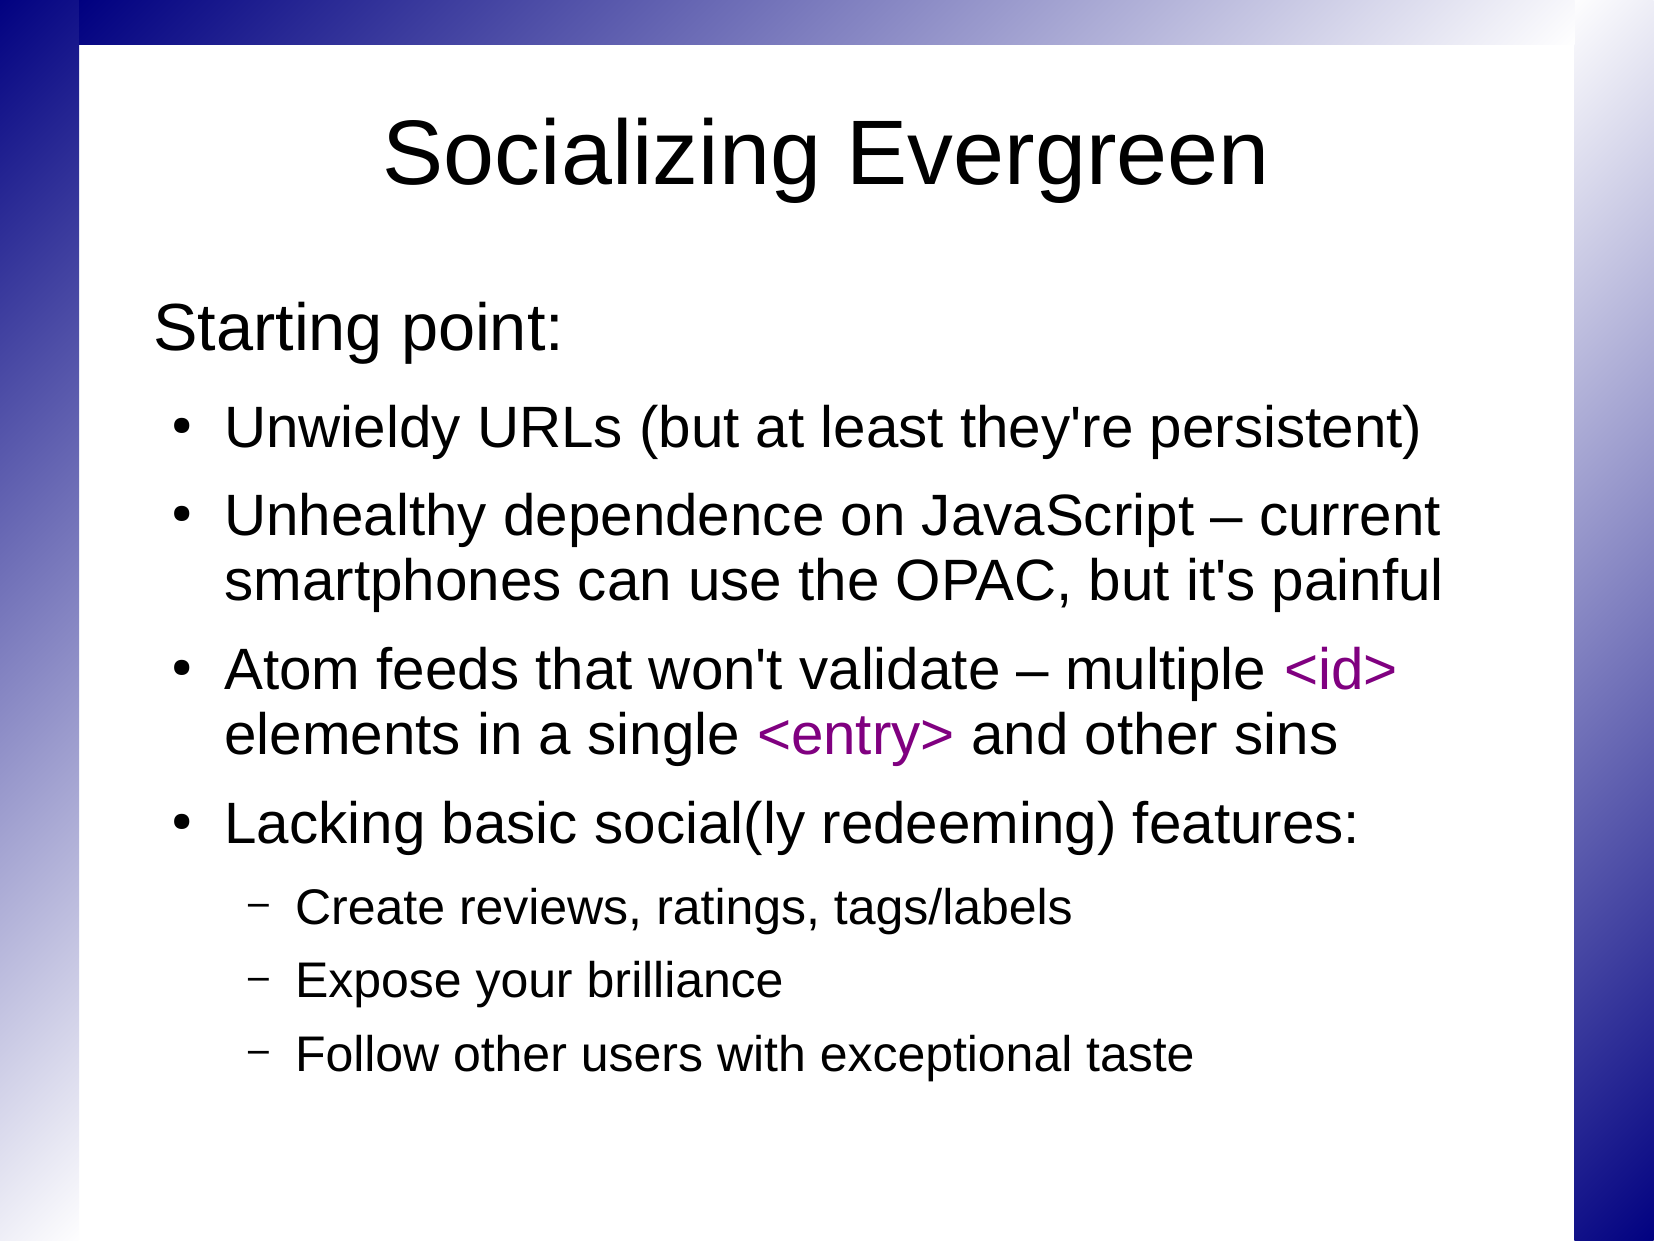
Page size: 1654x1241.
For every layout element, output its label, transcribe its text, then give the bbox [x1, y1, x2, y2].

title Socializing Evergreen [82, 56, 1571, 250]
list Starting point: Unwieldy URLs (but at least they're persistent) Unhealthy dependence on JavaScript – current smartphones can use the OPAC, but it's painful Atom feeds that won't validate – multiple <id> elements in a single <entry> and other sins Lacking basic social(ly redeeming) features: Create reviews, ratings, tags/labels Expose your brilliance Follow other users with exceptional taste [82, 290, 1571, 1094]
